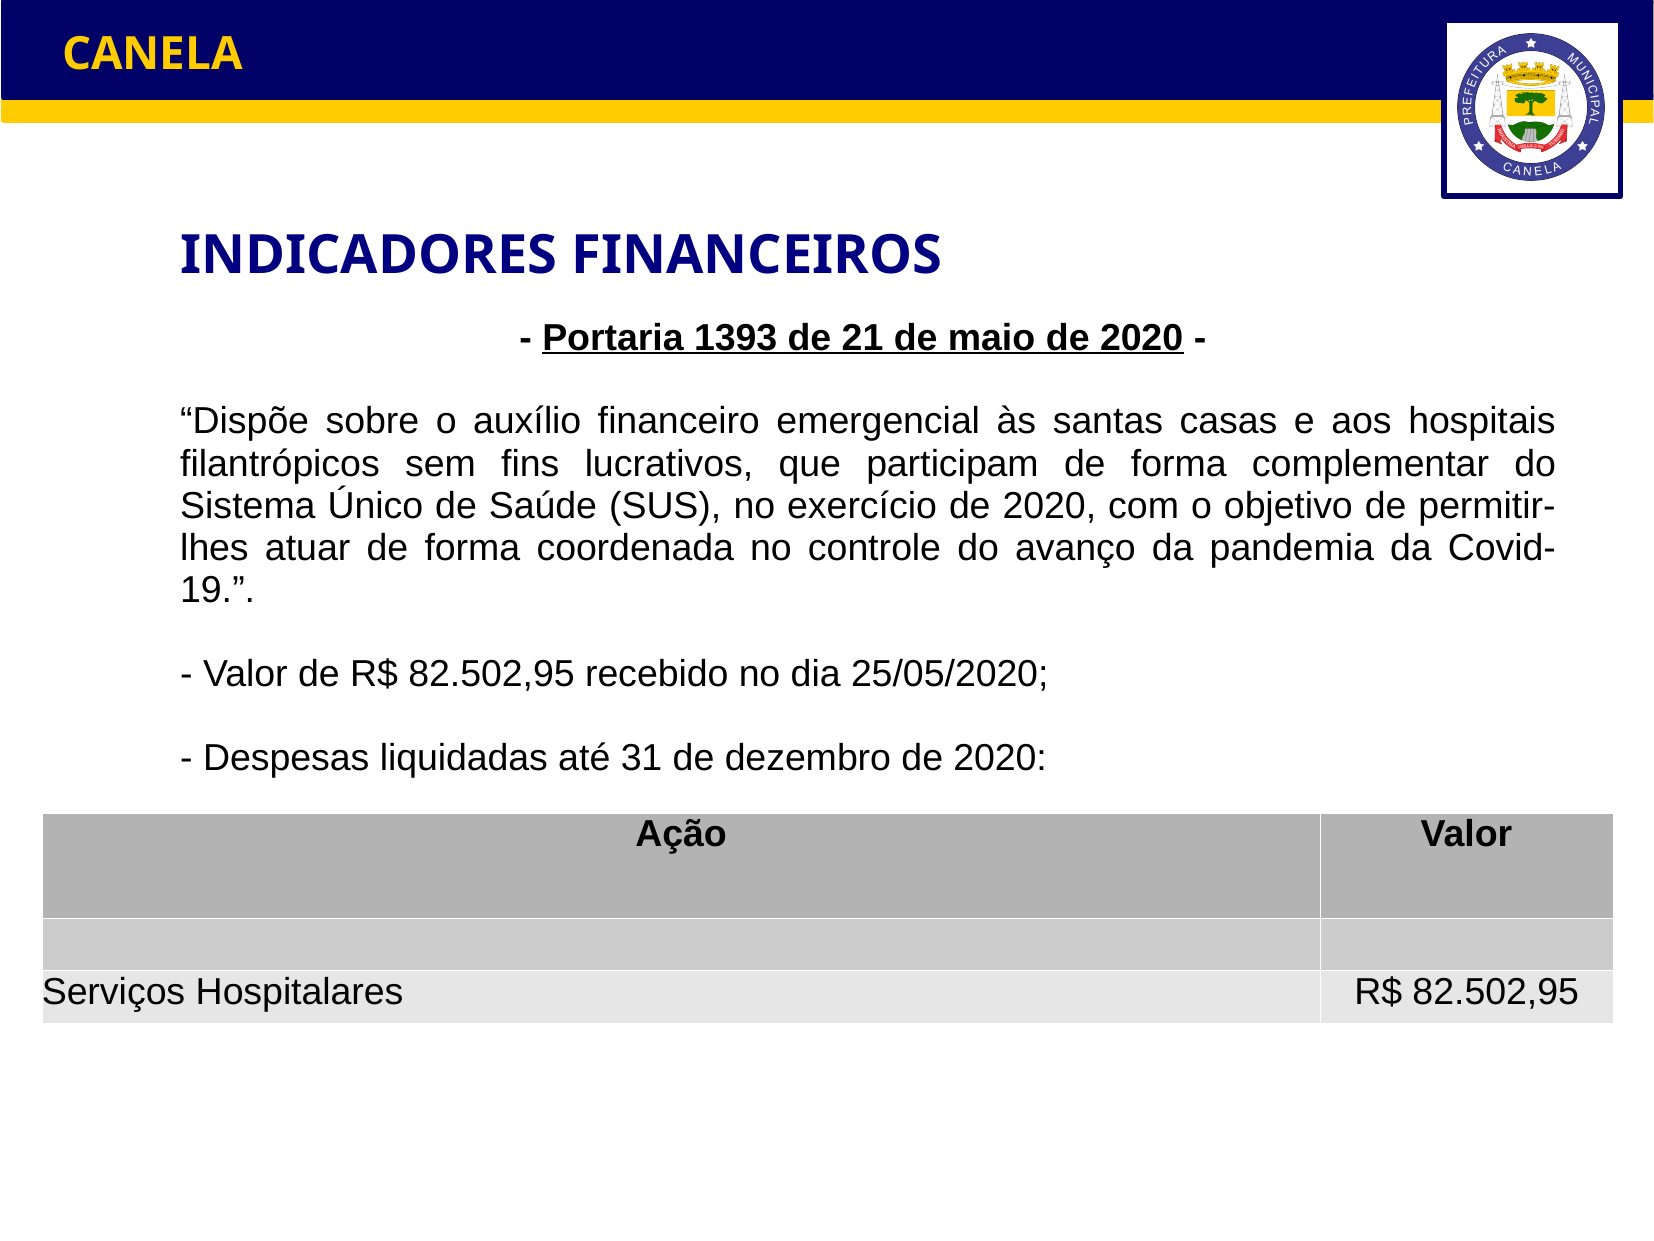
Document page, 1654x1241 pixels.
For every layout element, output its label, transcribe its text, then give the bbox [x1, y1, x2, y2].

table_header Ação [43, 814, 1320, 918]
table_cell R$ 82.502,95 [1321, 971, 1613, 1023]
table_header Valor [1321, 814, 1613, 918]
table_cell [43, 919, 1320, 970]
text_box INDICADORES FINANCEIROS [165, 208, 1441, 308]
table_cell [1321, 919, 1613, 970]
table_cell Serviços Hospitalares [43, 971, 1320, 1023]
text_box [3, 0, 1654, 197]
picture [1457, 33, 1605, 181]
text_box CANELA [47, 13, 853, 93]
text_box - Portaria 1393 de 21 de maio de 2020 - “Dispõe sobre o auxílio financeiro emergencial às santas casas e aos hospitais filantrópicos sem fins lucrativos, que participam de forma complementar do Sistema Único de Saúde (SUS), no exercício de 2020, com o objetivo de permitir-lhes atuar de forma coordenada no controle do avanço da pandemia da Covid-19.”. - Valor de R$ 82.502,95 recebido no dia 25/05/2020; - Despesas liquidadas até 31 de dezembro de 2020: [165, 308, 1571, 813]
